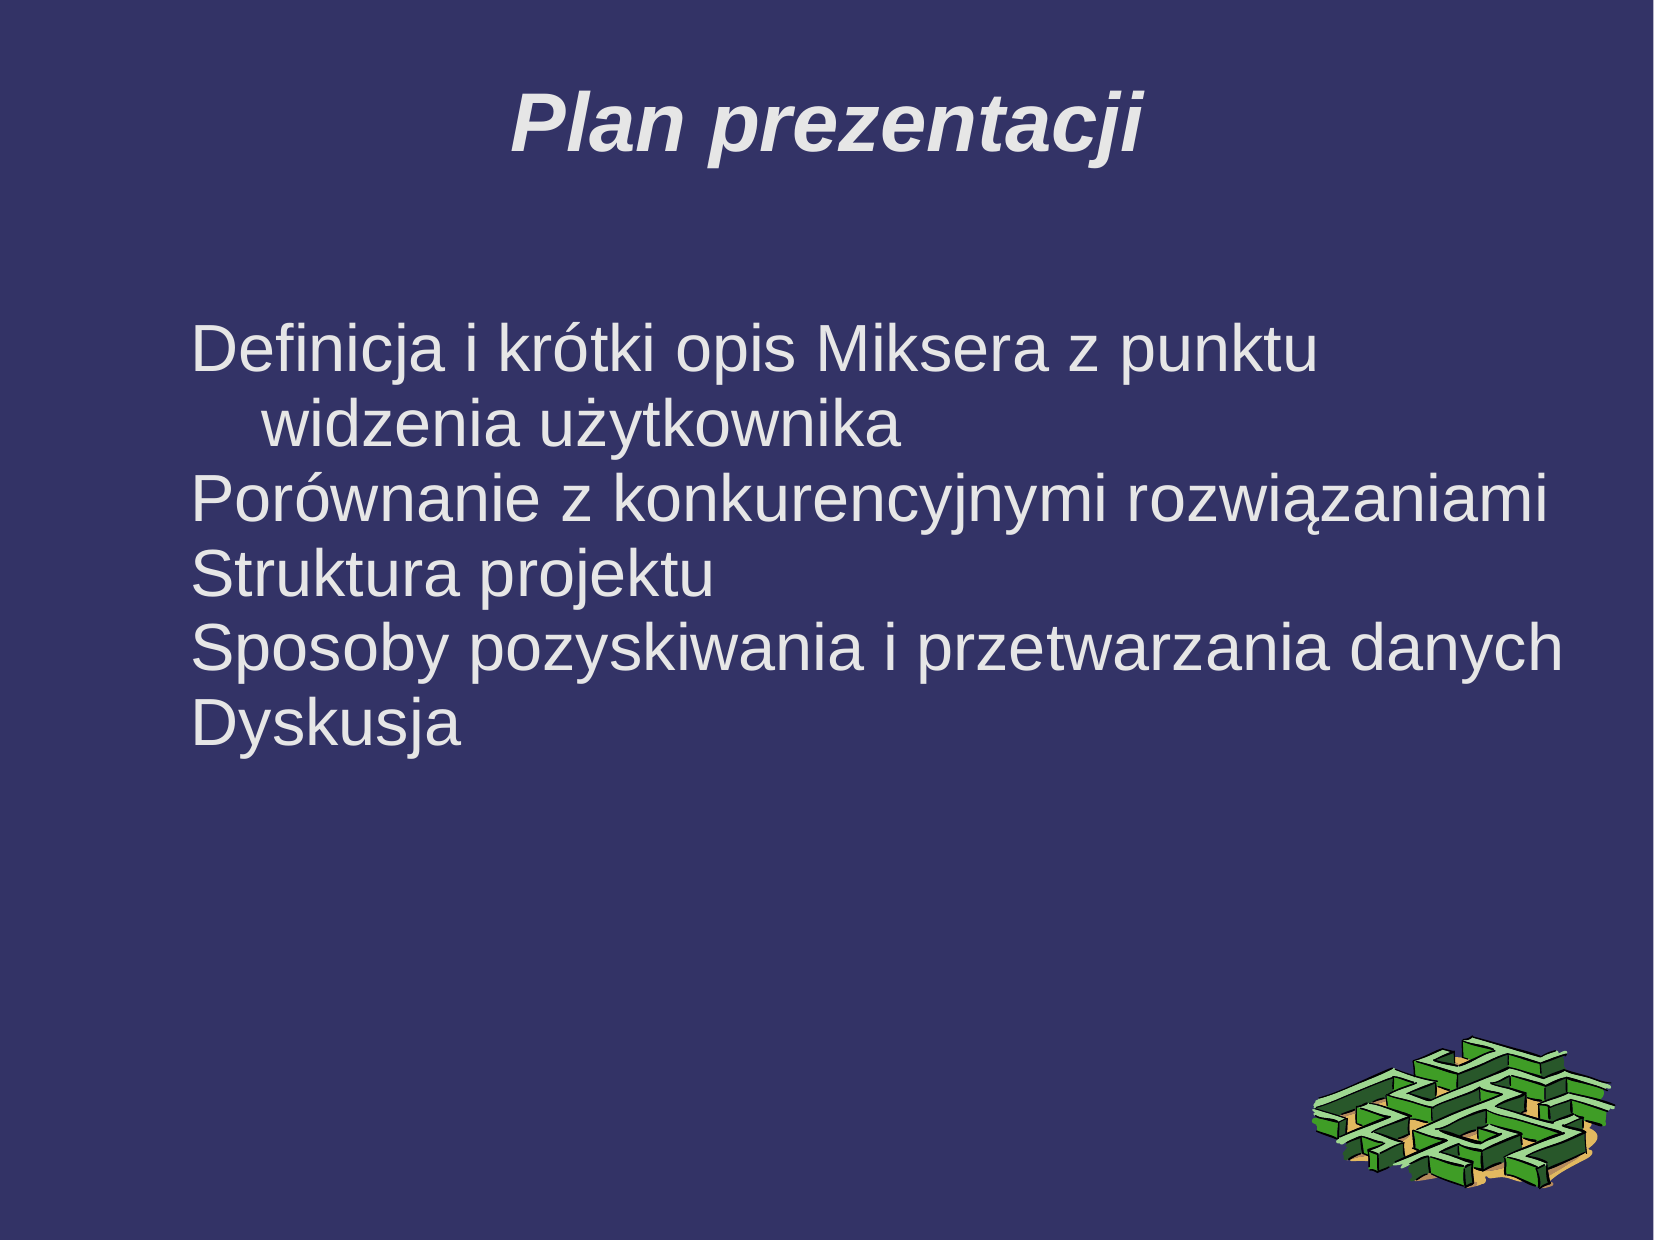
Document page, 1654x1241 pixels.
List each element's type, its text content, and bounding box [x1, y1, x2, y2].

list Definicja i krótki opis Miksera z punktu widzenia użytkownika Porównanie z konkurencyjnymi rozwiązaniami Struktura projektu Sposoby pozyskiwania i przetwarzania danych Dyskusja [178, 311, 1570, 1093]
title Plan prezentacji [121, 19, 1534, 227]
